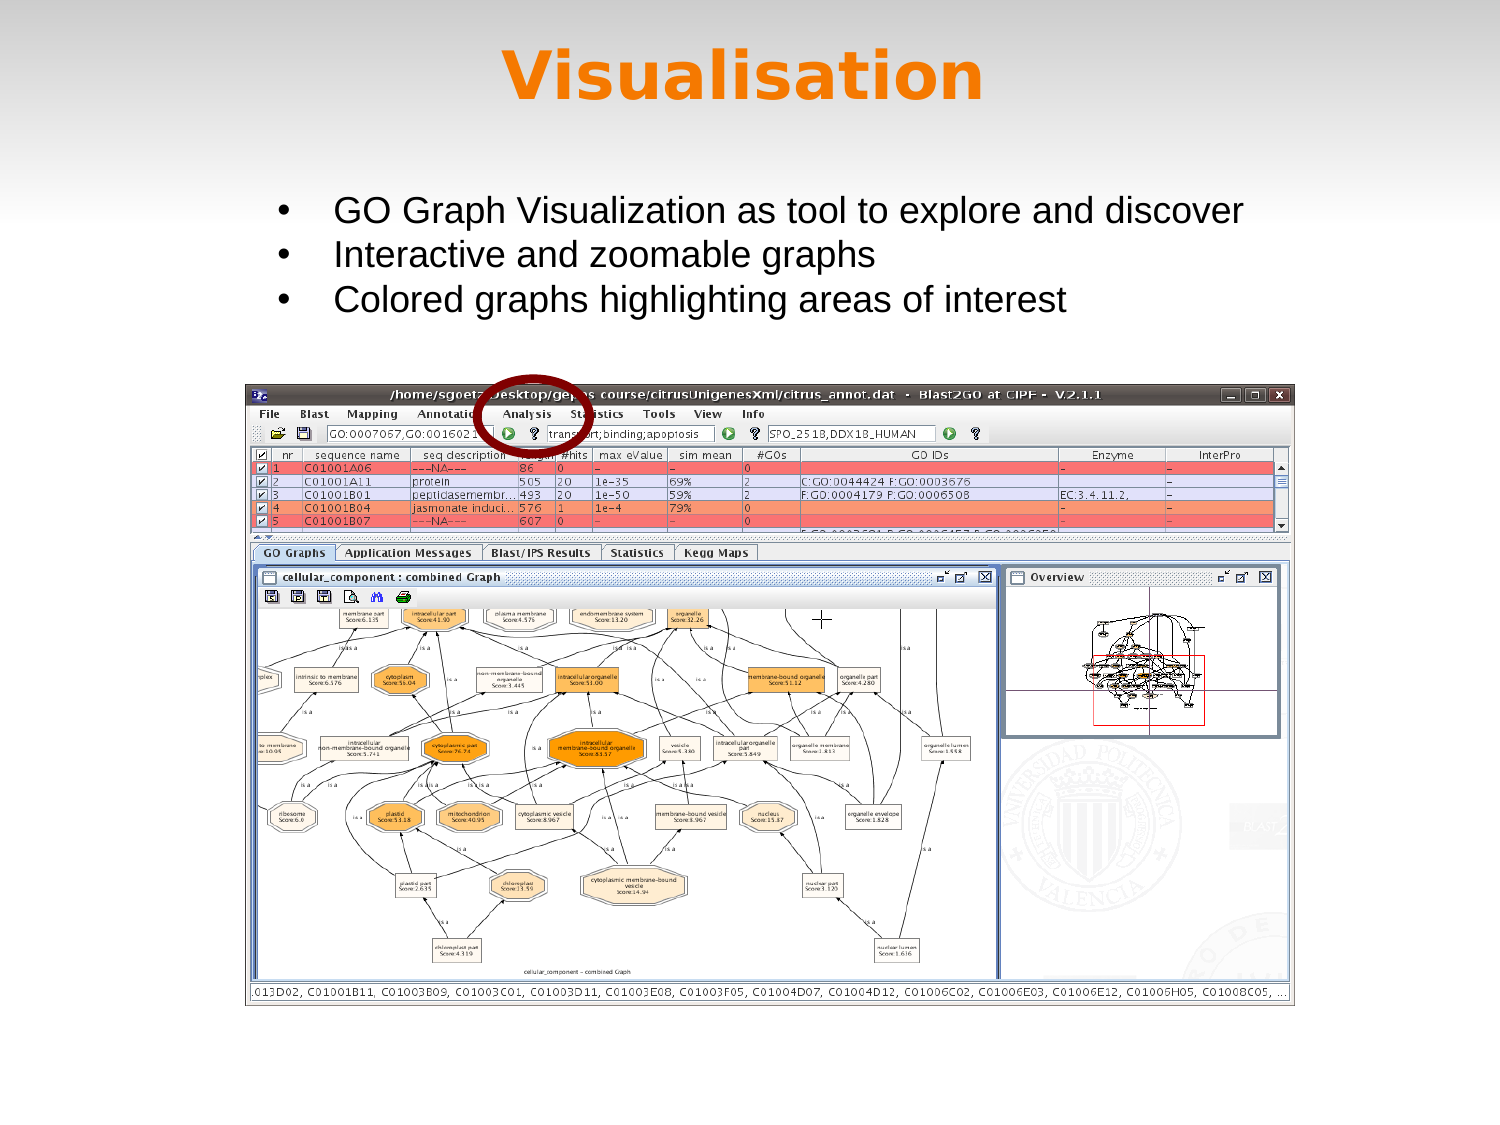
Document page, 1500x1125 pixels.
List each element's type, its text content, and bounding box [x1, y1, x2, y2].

picture [245, 384, 1295, 1007]
picture [482, 384, 585, 449]
text_box GO Graph Visualization as tool to explore and discover Interactive and zoomable graphs Colored graphs highlighting areas of interest [262, 187, 1260, 334]
title Visualisation [69, 19, 1420, 133]
